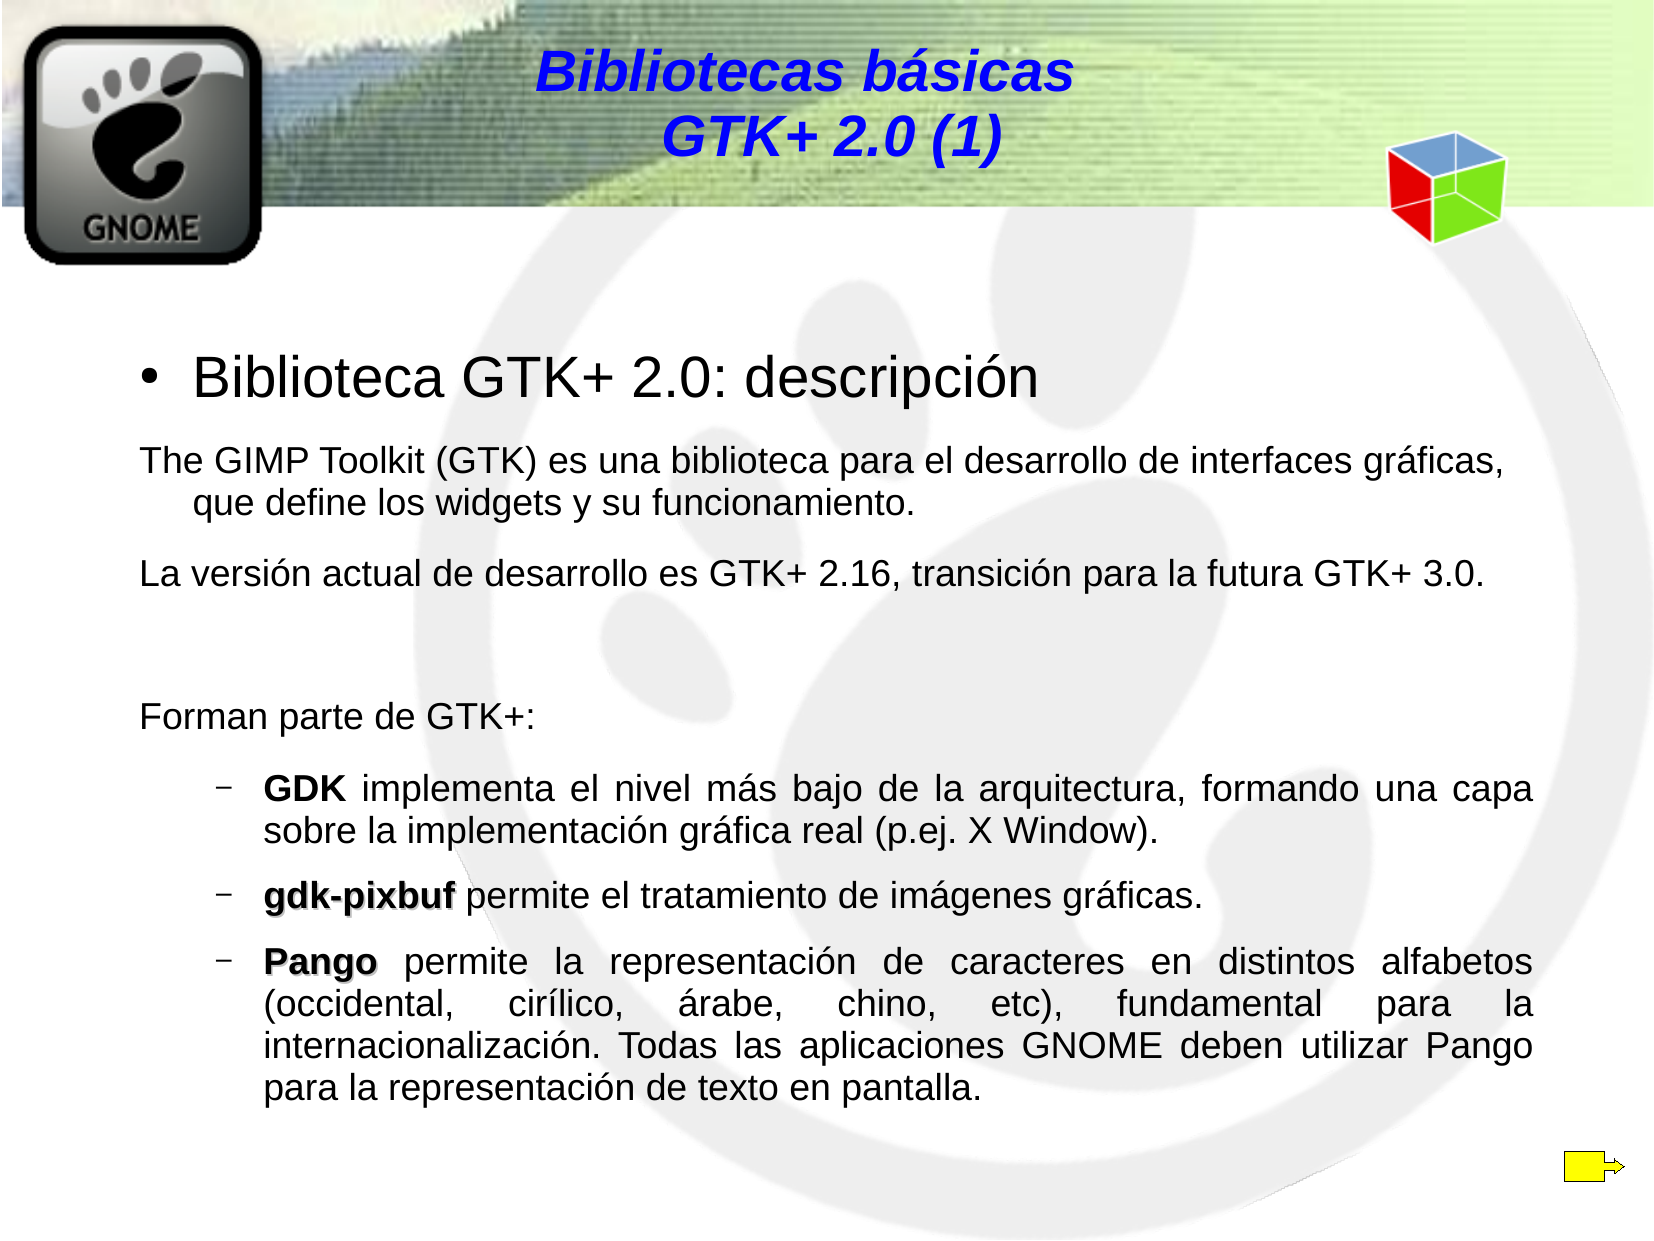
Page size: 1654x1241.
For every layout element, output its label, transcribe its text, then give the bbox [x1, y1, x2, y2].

title Bibliotecas básicas GTK+ 2.0 (1) [236, 0, 1359, 208]
list Biblioteca GTK+ 2.0: descripción The GIMP Toolkit (GTK) es una biblioteca para el desarrollo de interfaces gráficas, que define los widgets y su funcionamiento. La versión actual de desarrollo es GTK+ 2.16, transición para la futura GTK+ 3.0. Forman parte de GTK+: GDK implementa el nivel más bajo de la arquitectura, formando una capa sobre la implementación gráfica real (p.ej. X Window). gdk-pixbuf permite el tratamiento de imágenes gráficas. Pango permite la representación de caracteres en distintos alfabetos (occidental, cirílico, árabe, chino, etc), fundamental para la internacionalización. Todas las aplicaciones GNOME deben utilizar Pango para la representación de texto en pantalla. [121, 344, 1534, 1127]
picture [2, 0, 1654, 1240]
text_box [1564, 1151, 1625, 1182]
